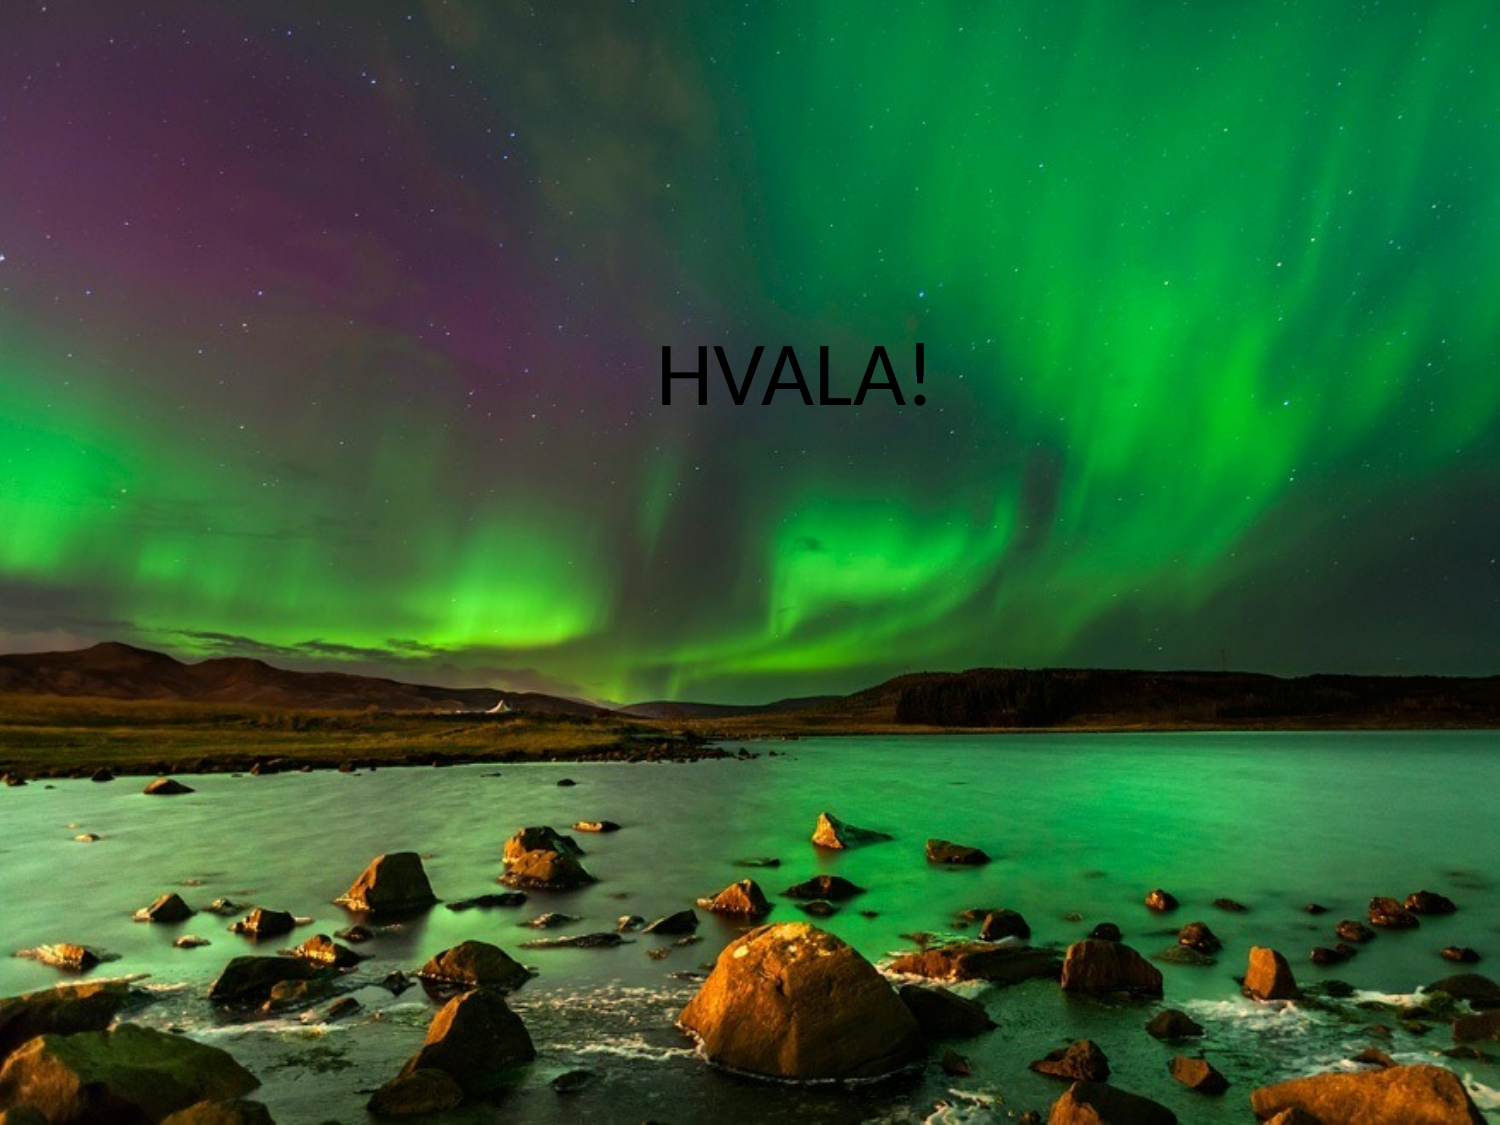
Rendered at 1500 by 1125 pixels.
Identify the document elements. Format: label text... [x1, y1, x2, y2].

picture [0, 0, 1500, 1125]
title HVALA! [75, 45, 1500, 693]
